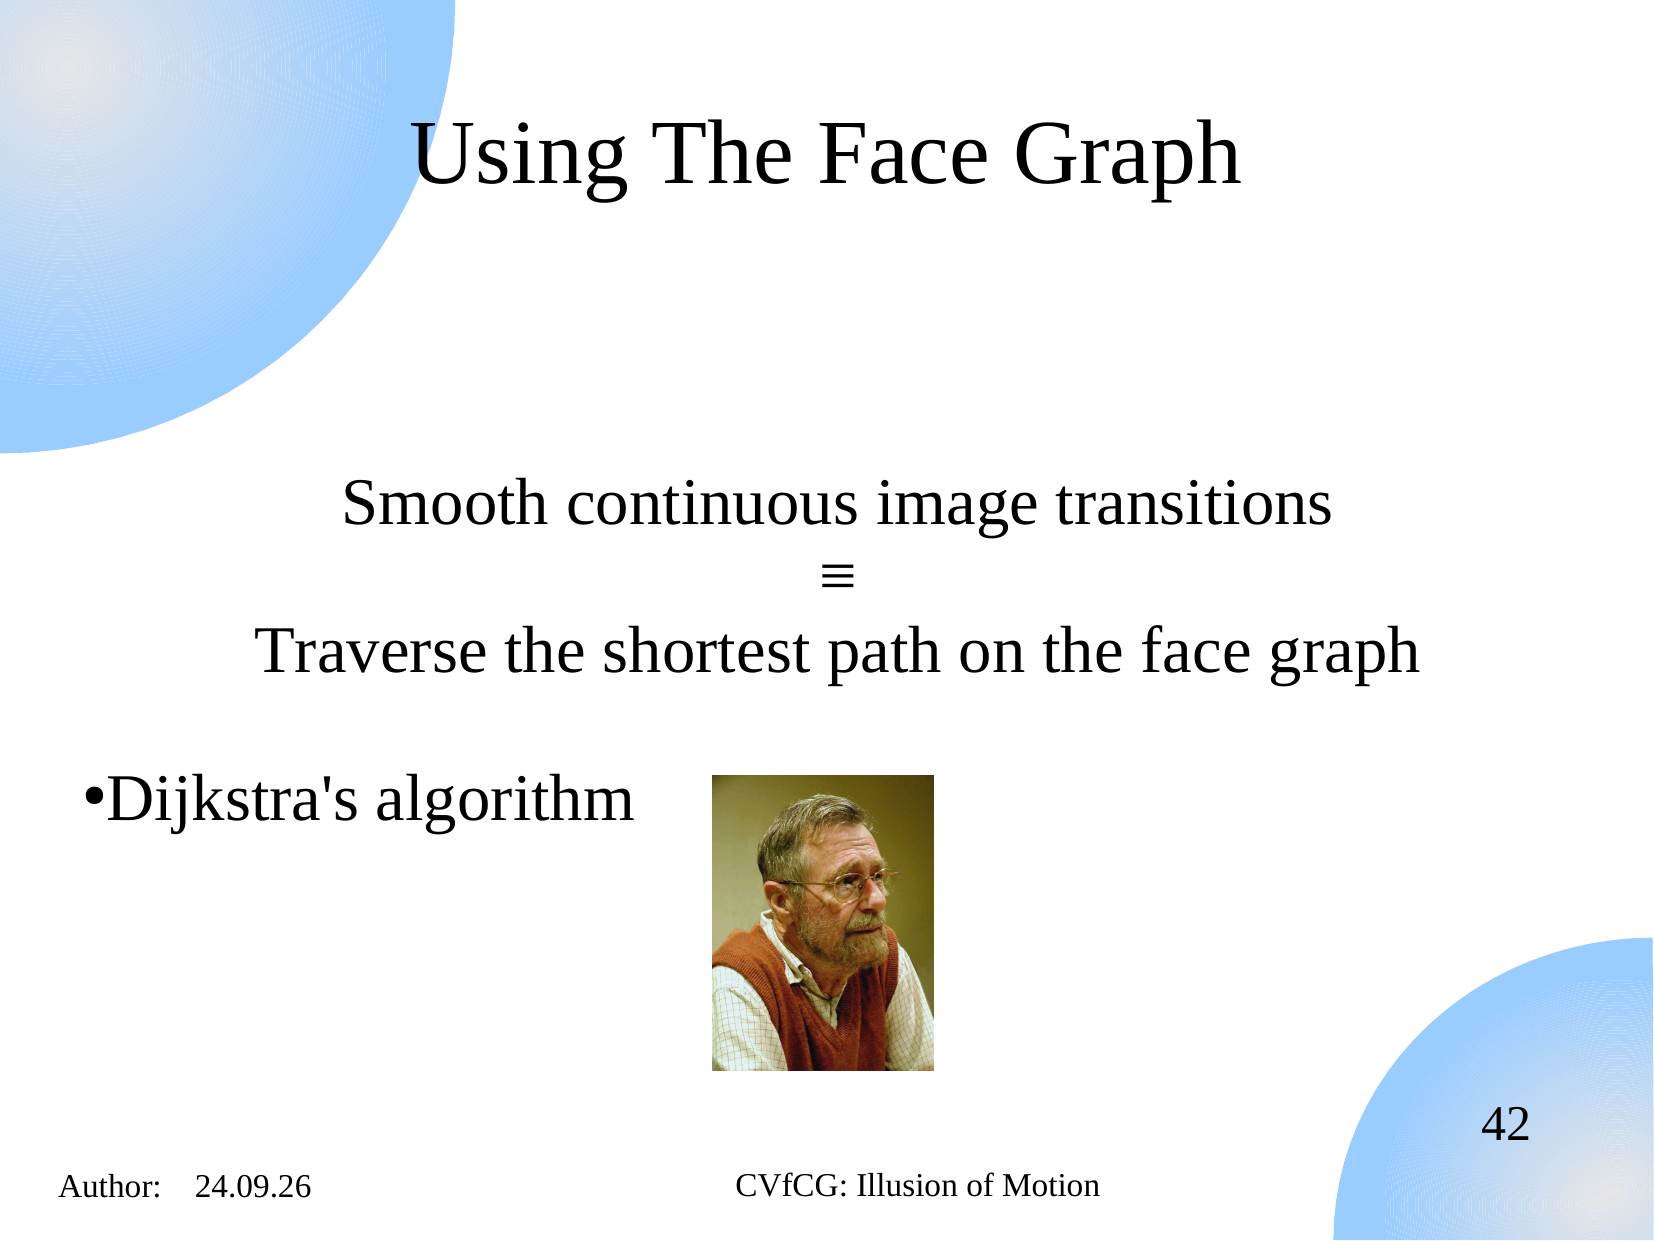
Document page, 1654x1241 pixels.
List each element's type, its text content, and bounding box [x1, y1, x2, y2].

picture [712, 775, 934, 1071]
text_box <number> [1401, 1095, 1611, 1152]
subtitle Smooth continuous image transitions ≡ Traverse the shortest path on the face graph Dijkstra's algorithm [82, 290, 1571, 1010]
text_box CVfCG: Illusion of Motion [735, 1166, 1346, 1204]
title Using The Face Graph [82, 49, 1571, 257]
